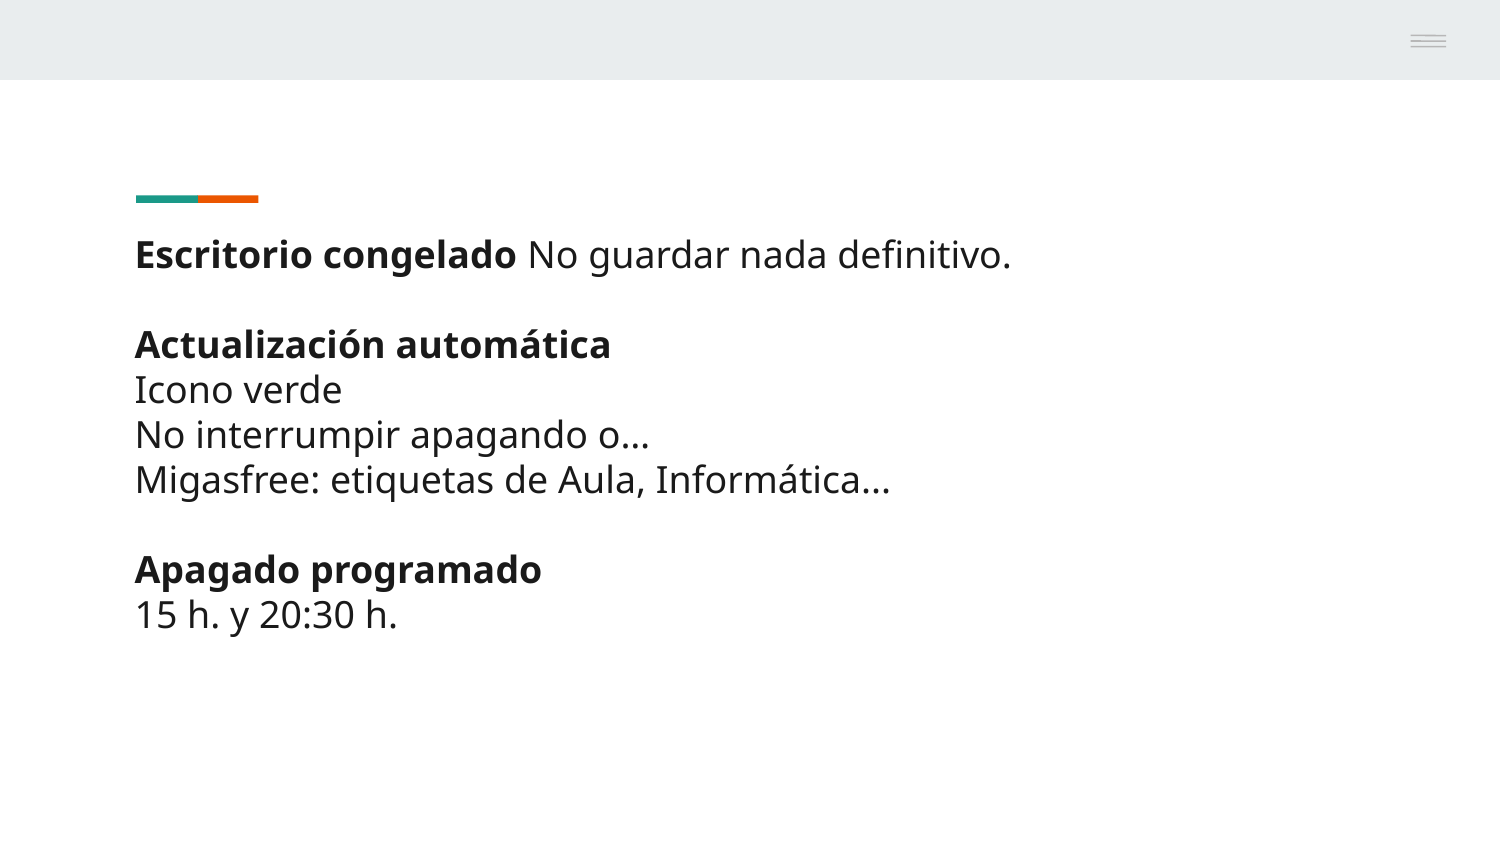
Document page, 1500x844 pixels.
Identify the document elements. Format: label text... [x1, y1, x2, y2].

title Escritorio congelado No guardar nada definitivo. Actualización automática Icono verde No interrumpir apagando o… Migasfree: etiquetas de Aula, Informática... Apagado programado 15 h. y 20:30 h. [119, 216, 1381, 802]
